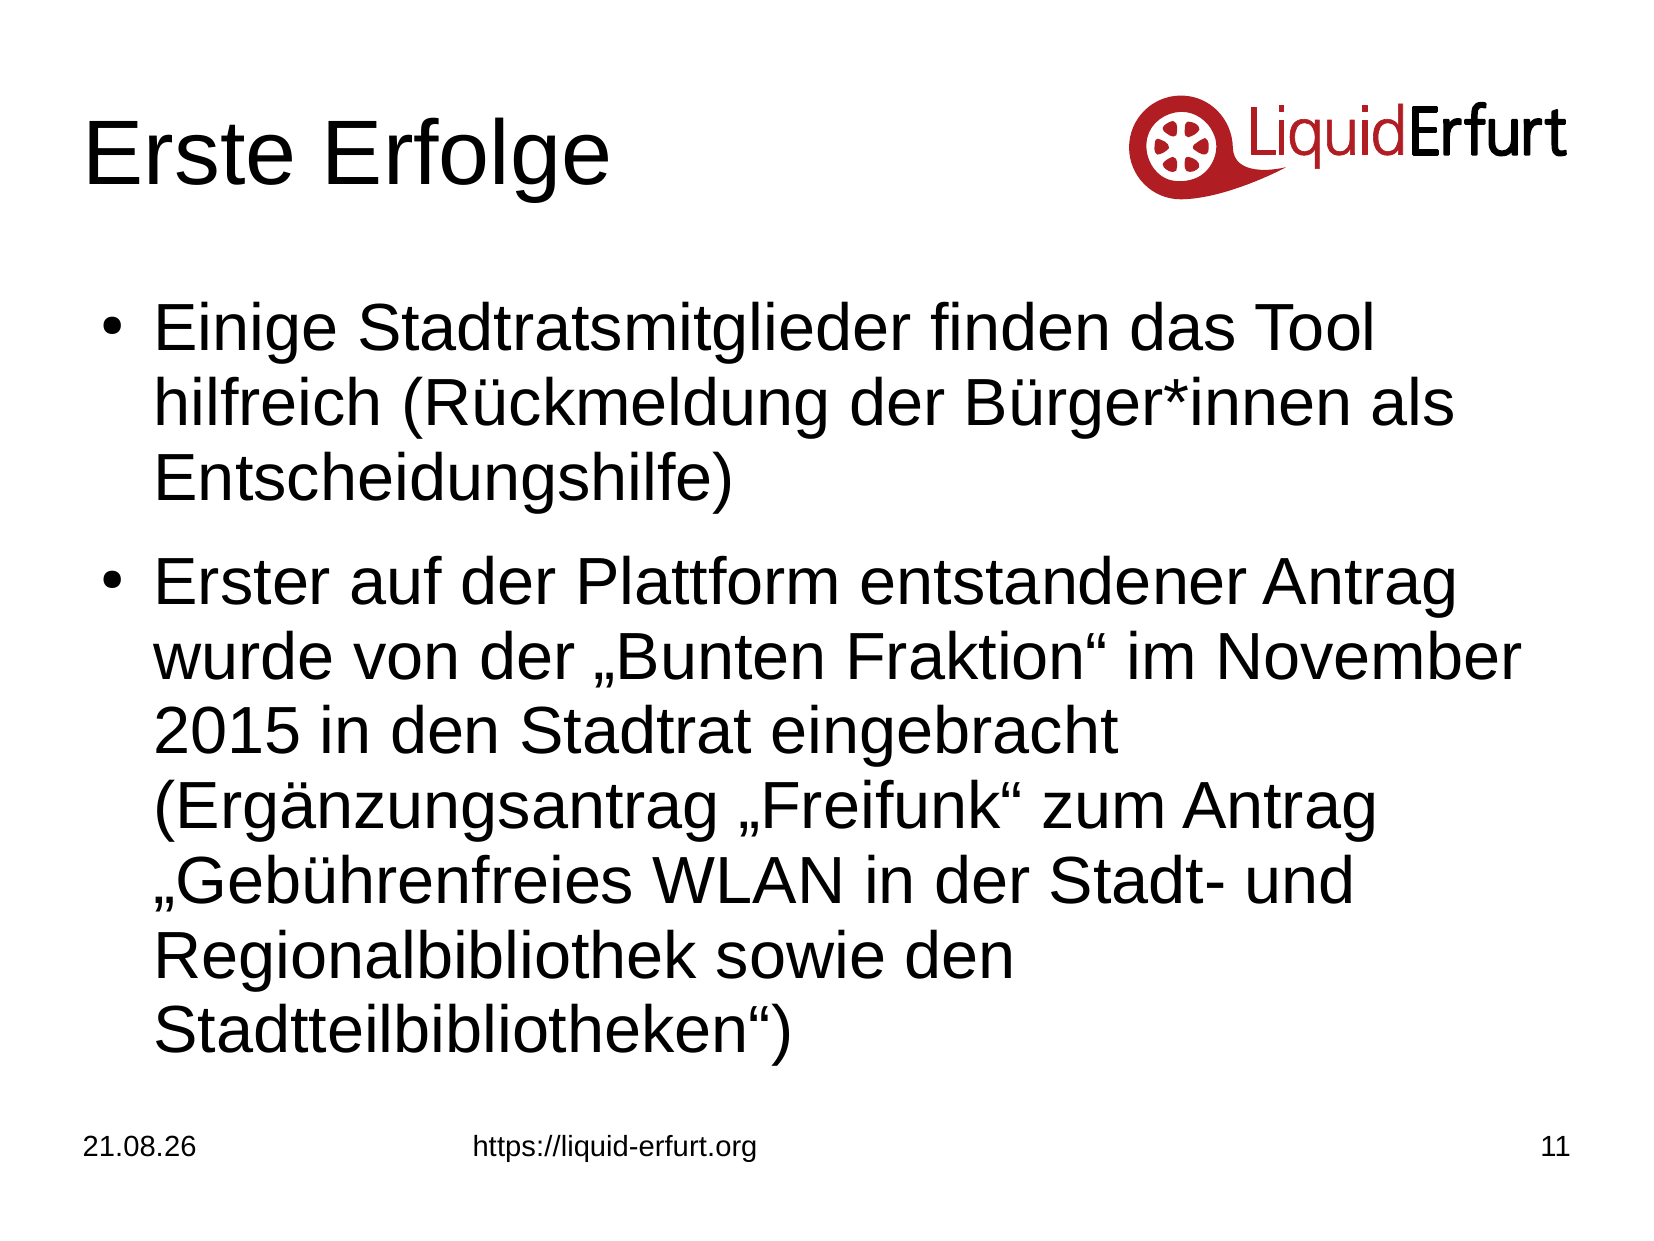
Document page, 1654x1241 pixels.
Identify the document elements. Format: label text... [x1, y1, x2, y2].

list Einige Stadtratsmitglieder finden das Tool hilfreich (Rückmeldung der Bürger*innen als Entscheidungshilfe) Erster auf der Plattform entstandener Antrag wurde von der „Bunten Fraktion“ im November 2015 in den Stadtrat eingebracht (Ergänzungsantrag „Freifunk“ zum Antrag „Gebührenfreies WLAN in der Stadt- und Regionalbibliothek sowie den Stadtteilbibliotheken“) [82, 290, 1571, 1068]
title Erste Erfolge [82, 49, 1571, 257]
